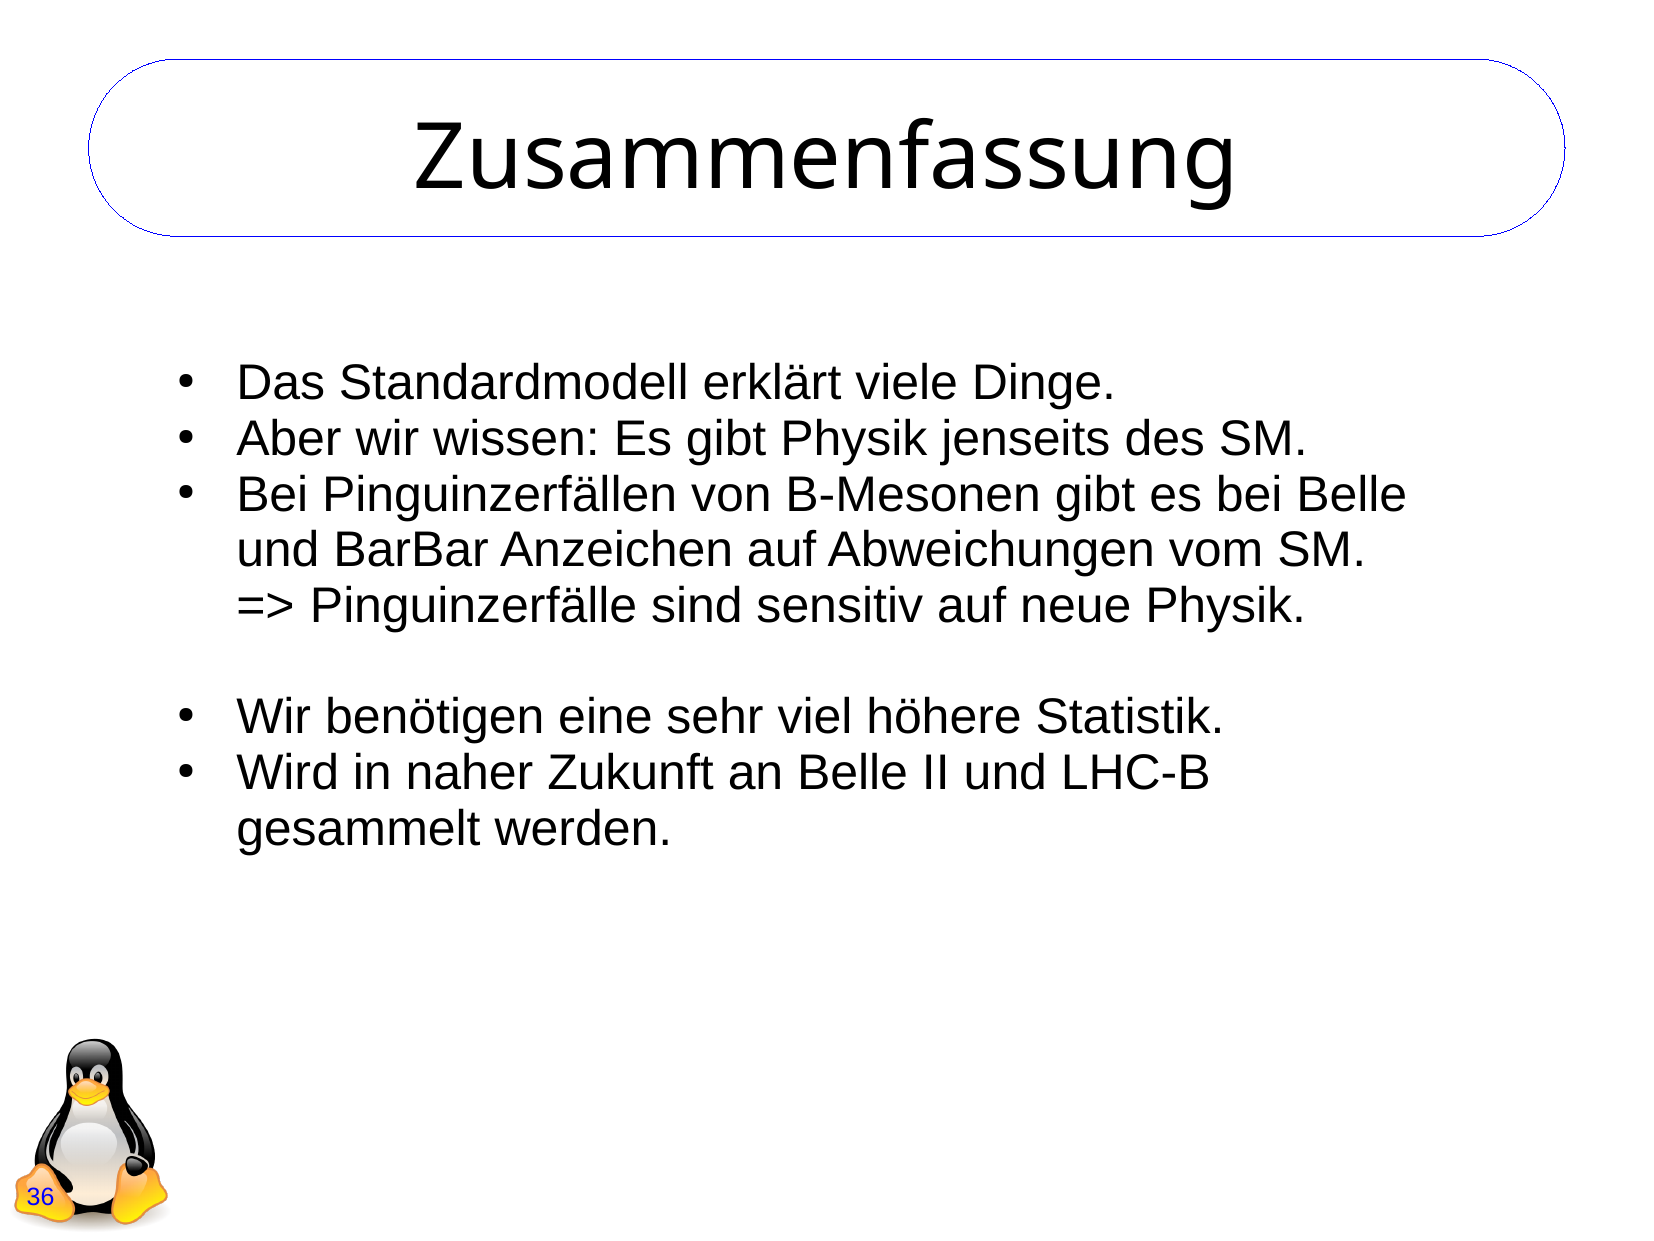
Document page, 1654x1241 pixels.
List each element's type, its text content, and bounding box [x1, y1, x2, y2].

picture [2, 1030, 178, 1241]
text_box Das Standardmodell erklärt viele Dinge. Aber wir wissen: Es gibt Physik jenseits des SM. Bei Pinguinzerfällen von B-Mesonen gibt es bei Belle und BarBar Anzeichen auf Abweichungen vom SM. => Pinguinzerfälle sind sensitiv auf neue Physik. Wir benötigen eine sehr viel höhere Statistik. Wird in naher Zukunft an Belle II und LHC-B gesammelt werden. [177, 354, 1447, 1004]
title Zusammenfassung [82, 56, 1571, 250]
